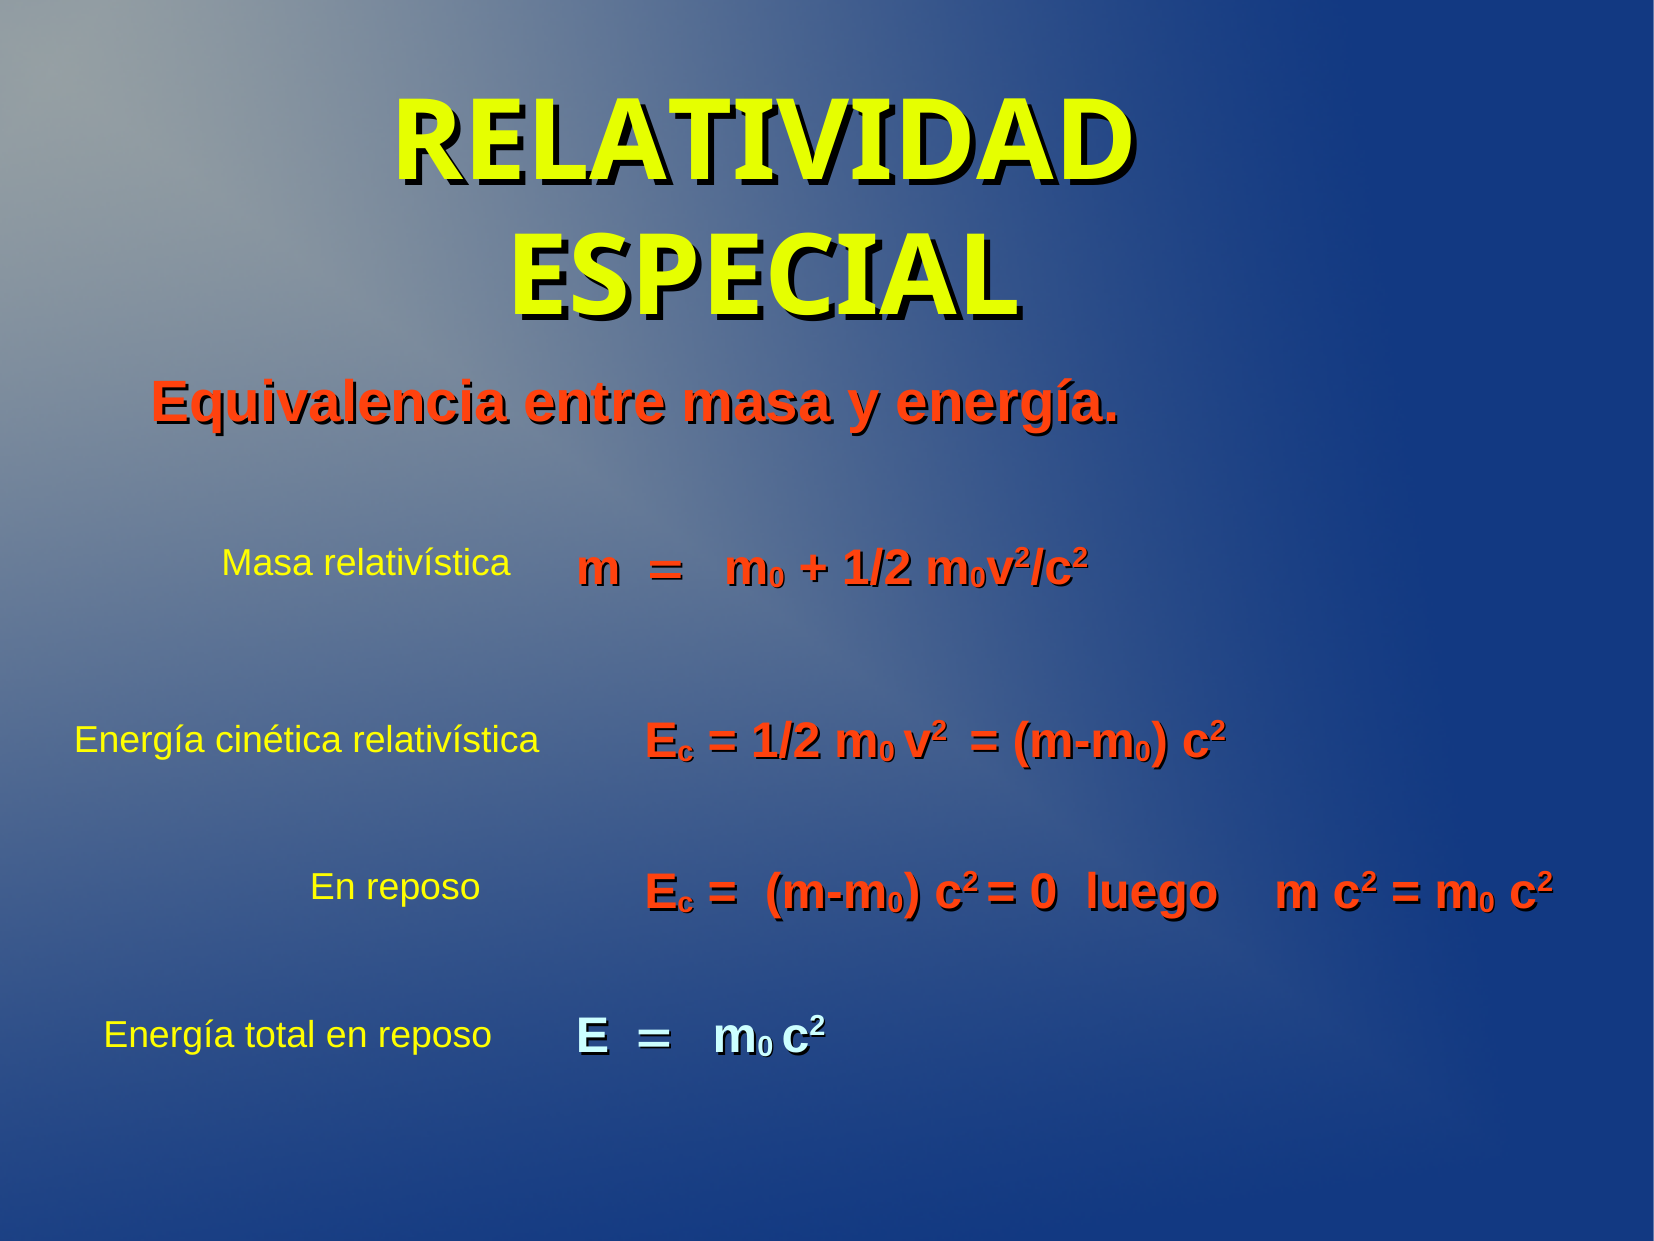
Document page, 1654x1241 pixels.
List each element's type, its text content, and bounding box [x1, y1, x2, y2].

text_box Energía total en reposo [88, 1006, 532, 1063]
text_box Equivalencia entre masa y energía. [135, 361, 1447, 576]
title RELATIVIDAD ESPECIAL [88, 59, 1439, 345]
text_box m = m0 + 1/2 m0v2/c2 [561, 531, 1329, 624]
text_box En reposo [295, 858, 532, 916]
text_box Masa relativística [206, 533, 532, 591]
text_box Ec = 1/2 m0 v2 = (m-m0) c2 [590, 705, 1359, 798]
picture [0, 0, 1654, 1241]
text_box Ec = (m-m0) c2 = 0 luego m c2 = m0 c2 [590, 856, 1595, 949]
text_box Energía cinética relativística [59, 710, 562, 768]
text_box E = m0 c2 [561, 1000, 1329, 1093]
